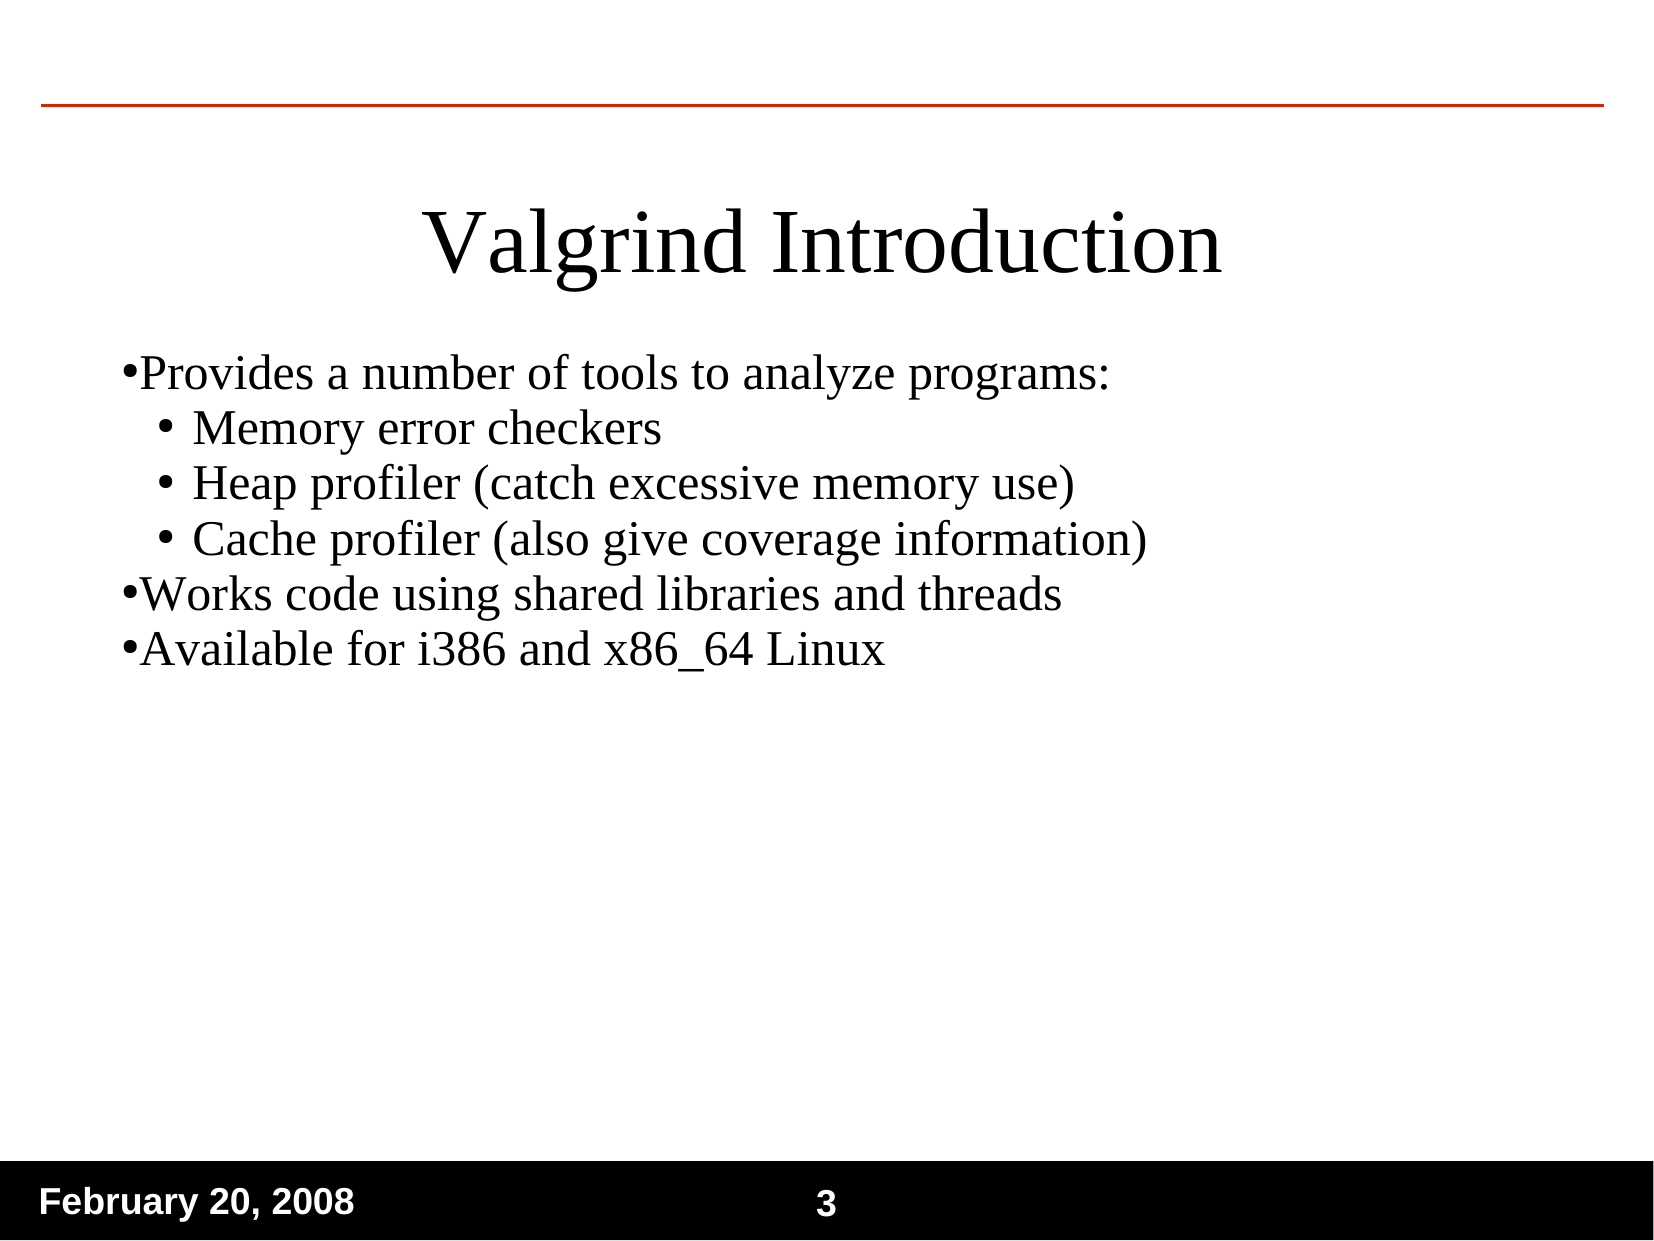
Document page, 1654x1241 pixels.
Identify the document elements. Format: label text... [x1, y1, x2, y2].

list Provides a number of tools to analyze programs: Memory error checkers Heap profiler (catch excessive memory use) Cache profiler (also give coverage information) Works code using shared libraries and threads Available for i386 and x86_64 Linux [121, 344, 1534, 1127]
title Valgrind Introduction [117, 137, 1530, 346]
